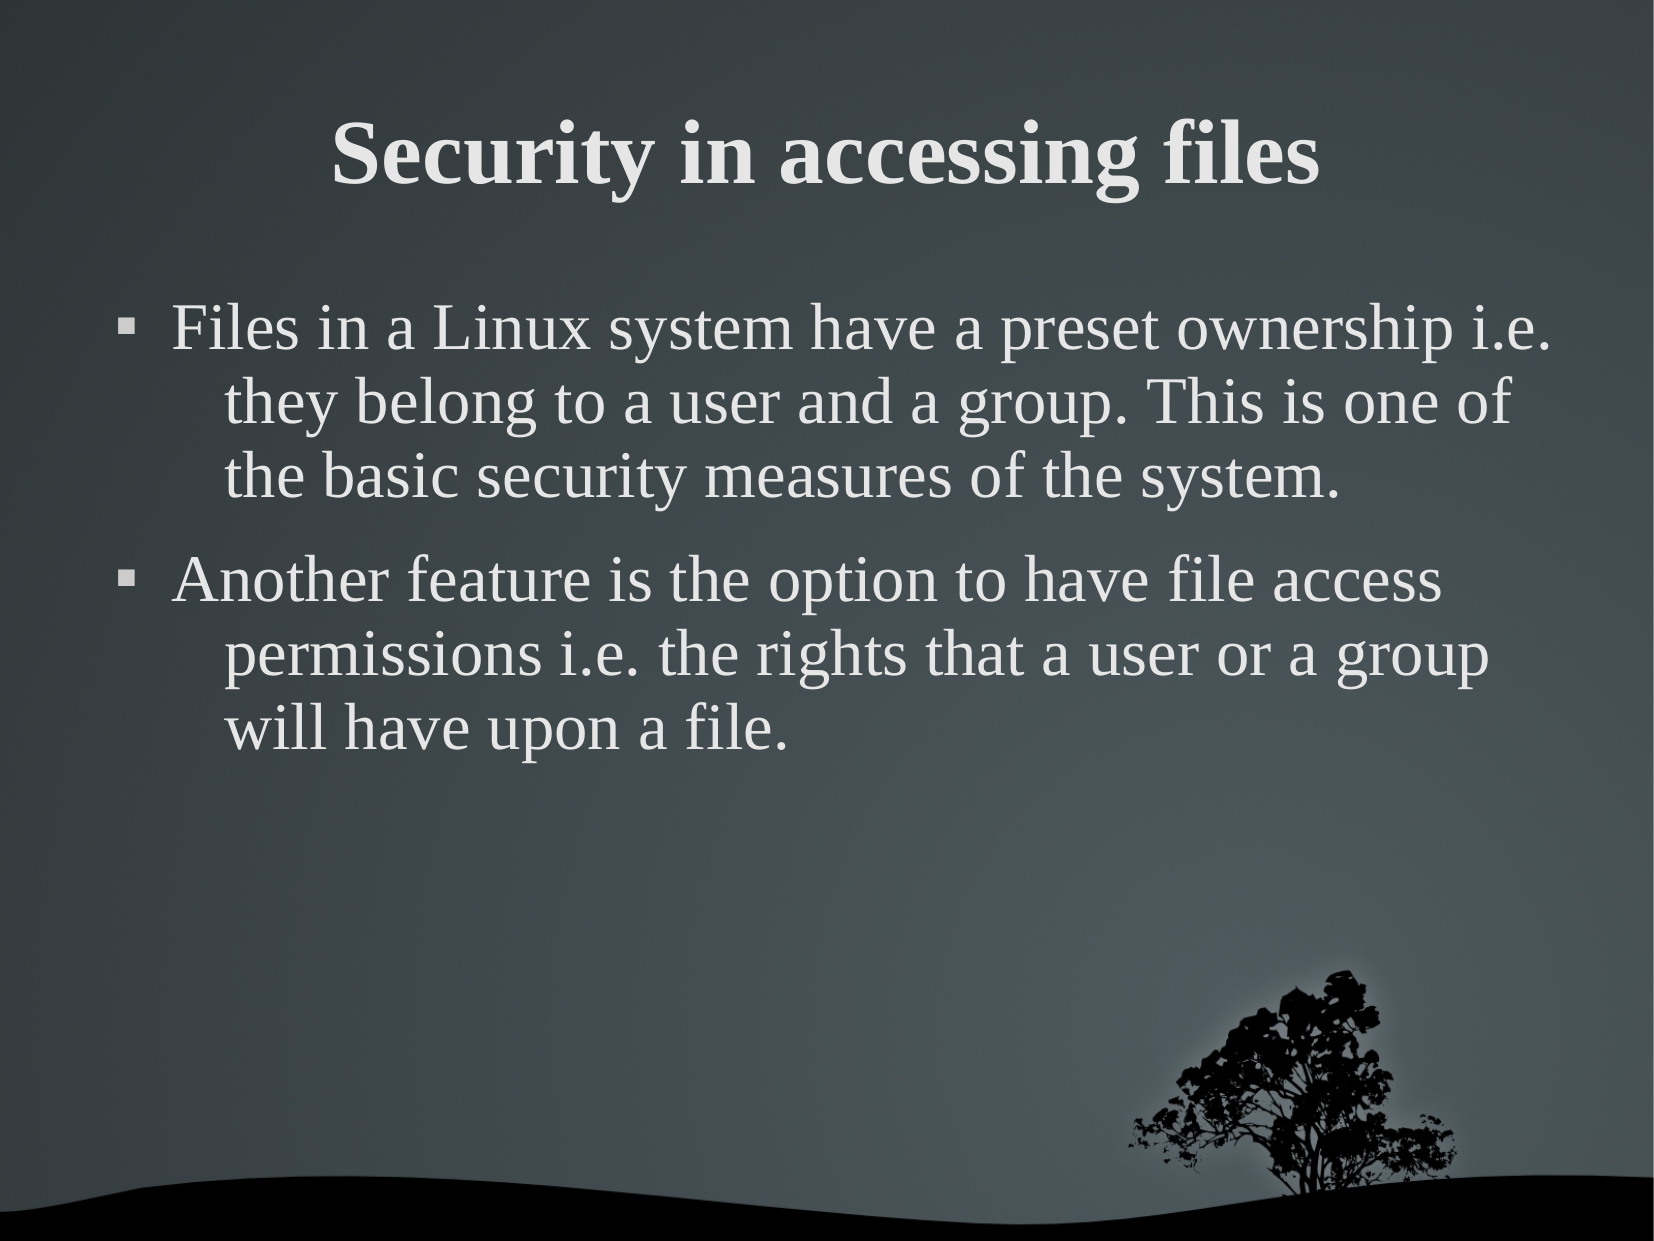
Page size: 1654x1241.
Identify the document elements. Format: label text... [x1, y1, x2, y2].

picture [0, 0, 1654, 1241]
title Security in accessing files [82, 33, 1571, 273]
list Files in a Linux system have a preset ownership i.e. they belong to a user and a group. This is one of the basic security measures of the system. Another feature is the option to have file access permissions i.e. the rights that a user or a group will have upon a file. [82, 290, 1571, 1109]
